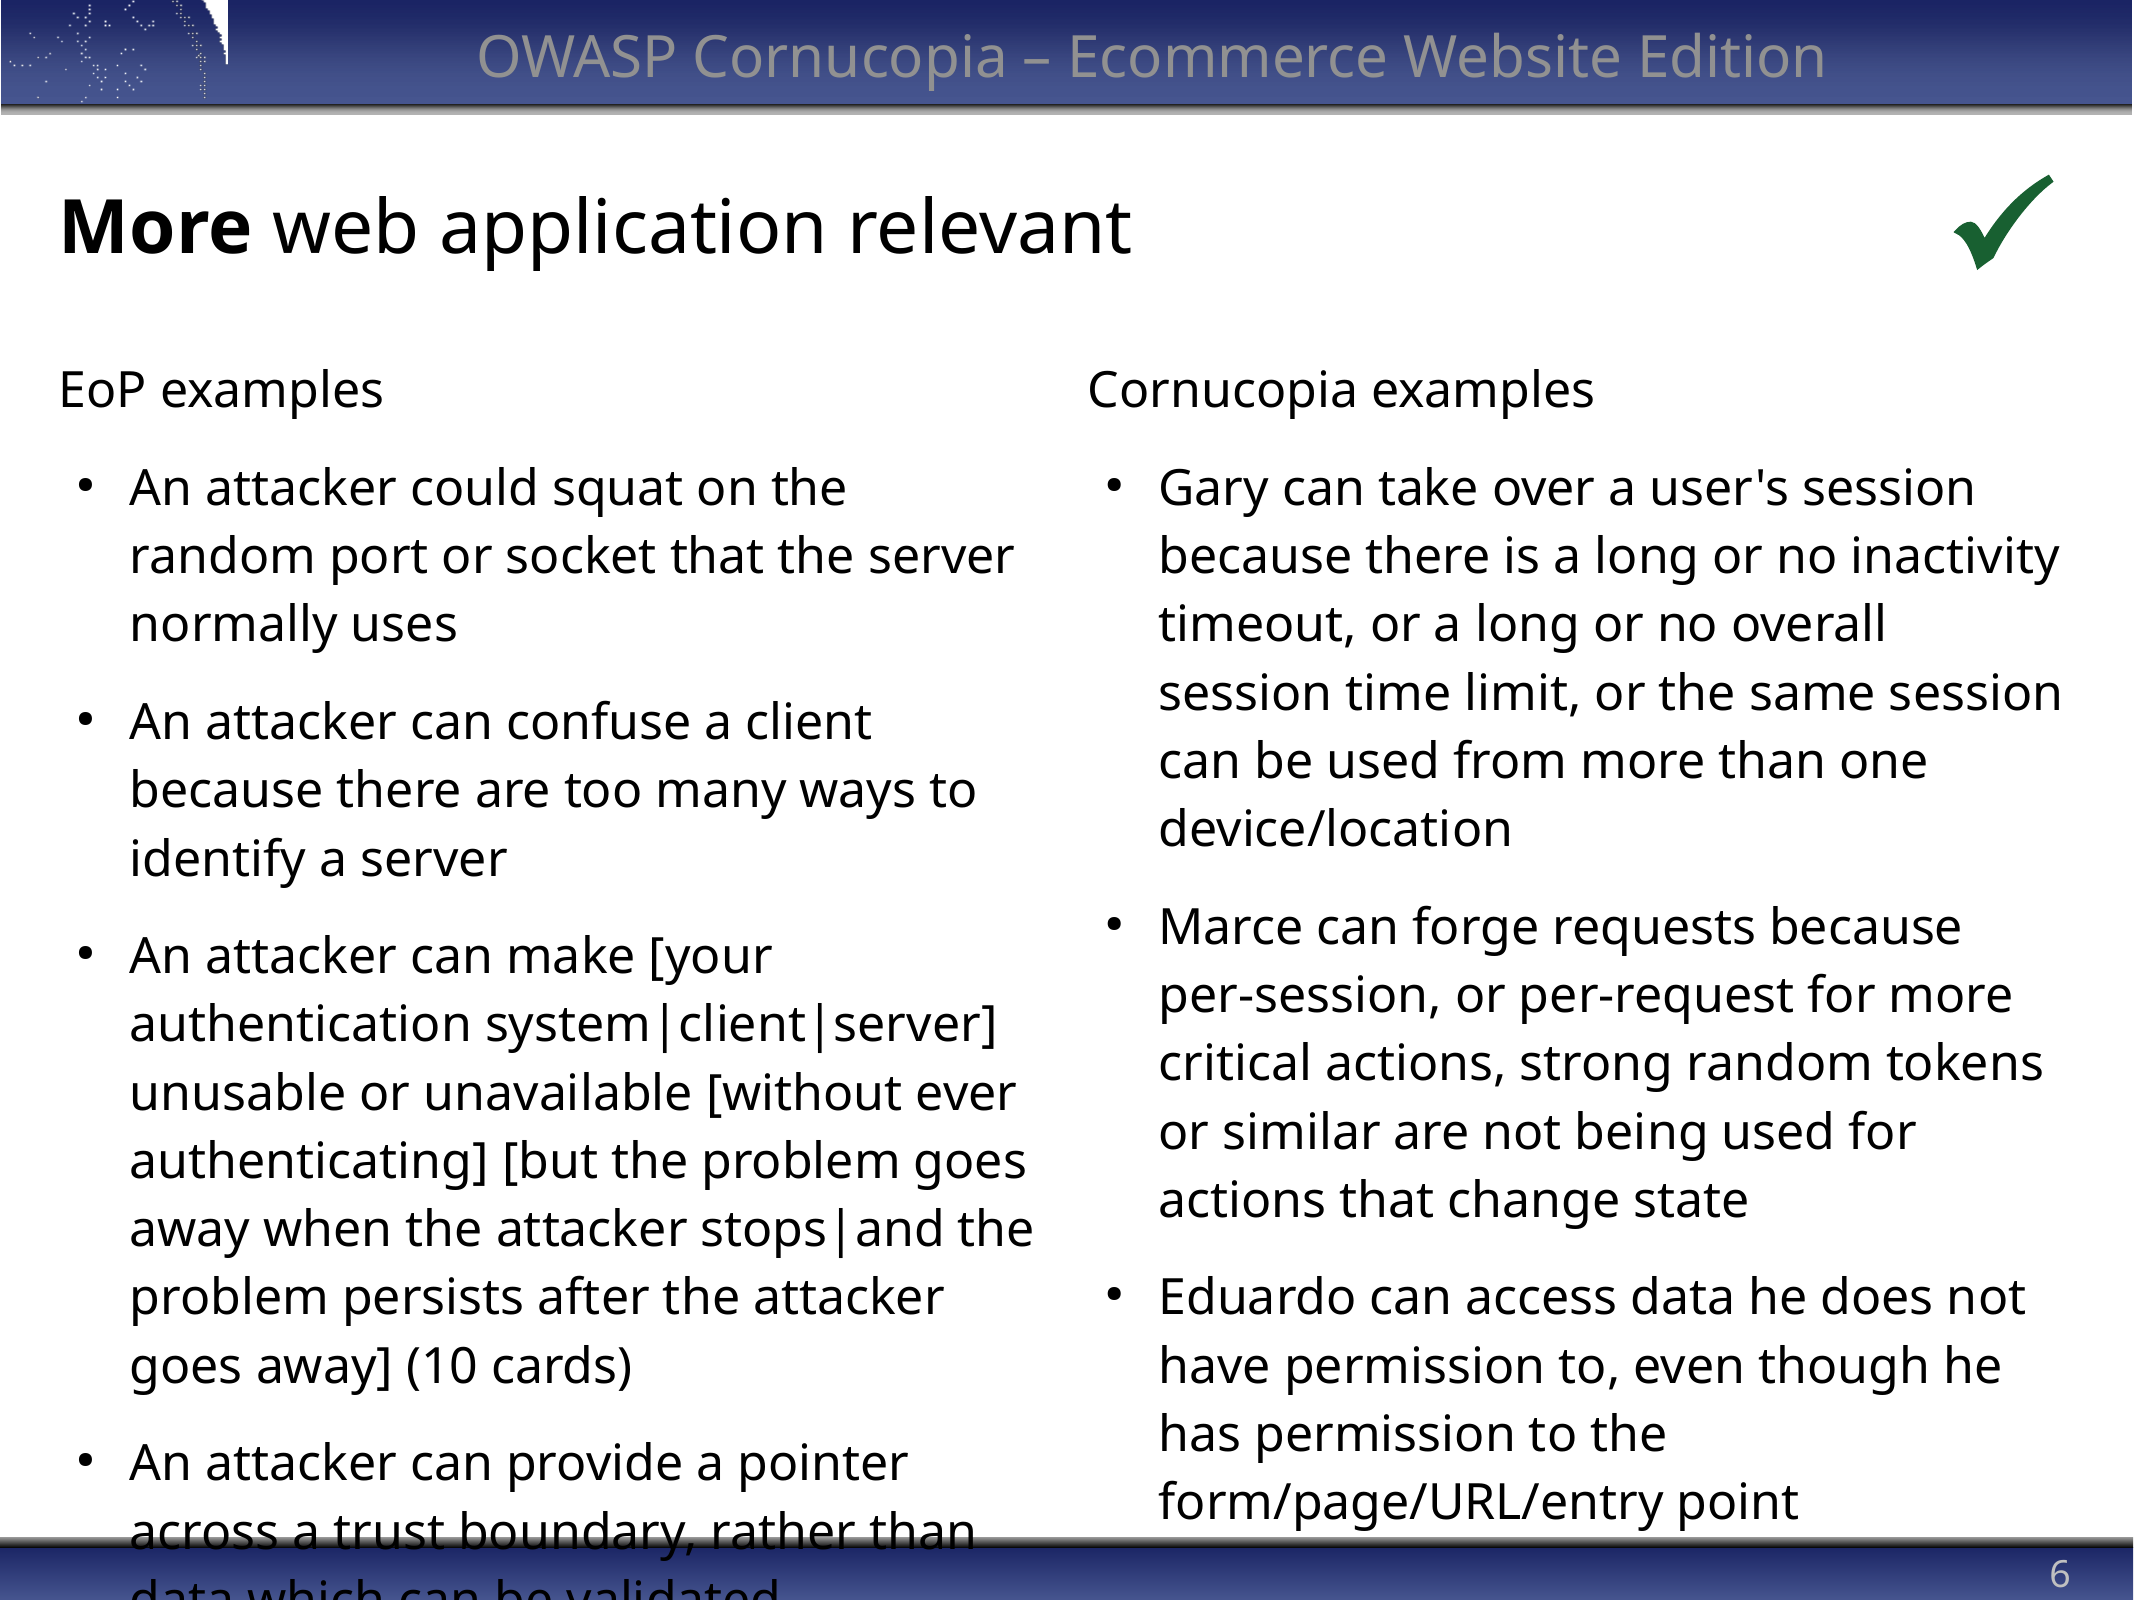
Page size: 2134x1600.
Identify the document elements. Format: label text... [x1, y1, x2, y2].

list ü [1730, 177, 2061, 325]
list Cornucopia examples Gary can take over a user's session because there is a long or no inactivity timeout, or a long or no overall session time limit, or the same session can be used from more than one device/location Marce can forge requests because per-session, or per-request for more critical actions, strong random tokens or similar are not being used for actions that change state Eduardo can access data he does not have permission to, even though he has permission to the form/page/URL/entry point [1087, 354, 2068, 1536]
list EoP examples An attacker could squat on the random port or socket that the server normally uses An attacker can confuse a client because there are too many ways to identify a server An attacker can make [your authentication system|client|server] unusable or unavailable [without ever authenticating] [but the problem goes away when the attacker stops|and the problem persists after the attacker goes away] (10 cards) An attacker can provide a pointer across a trust boundary, rather than data which can be validated [58, 354, 1039, 1536]
title More web application relevant [58, 124, 2126, 325]
